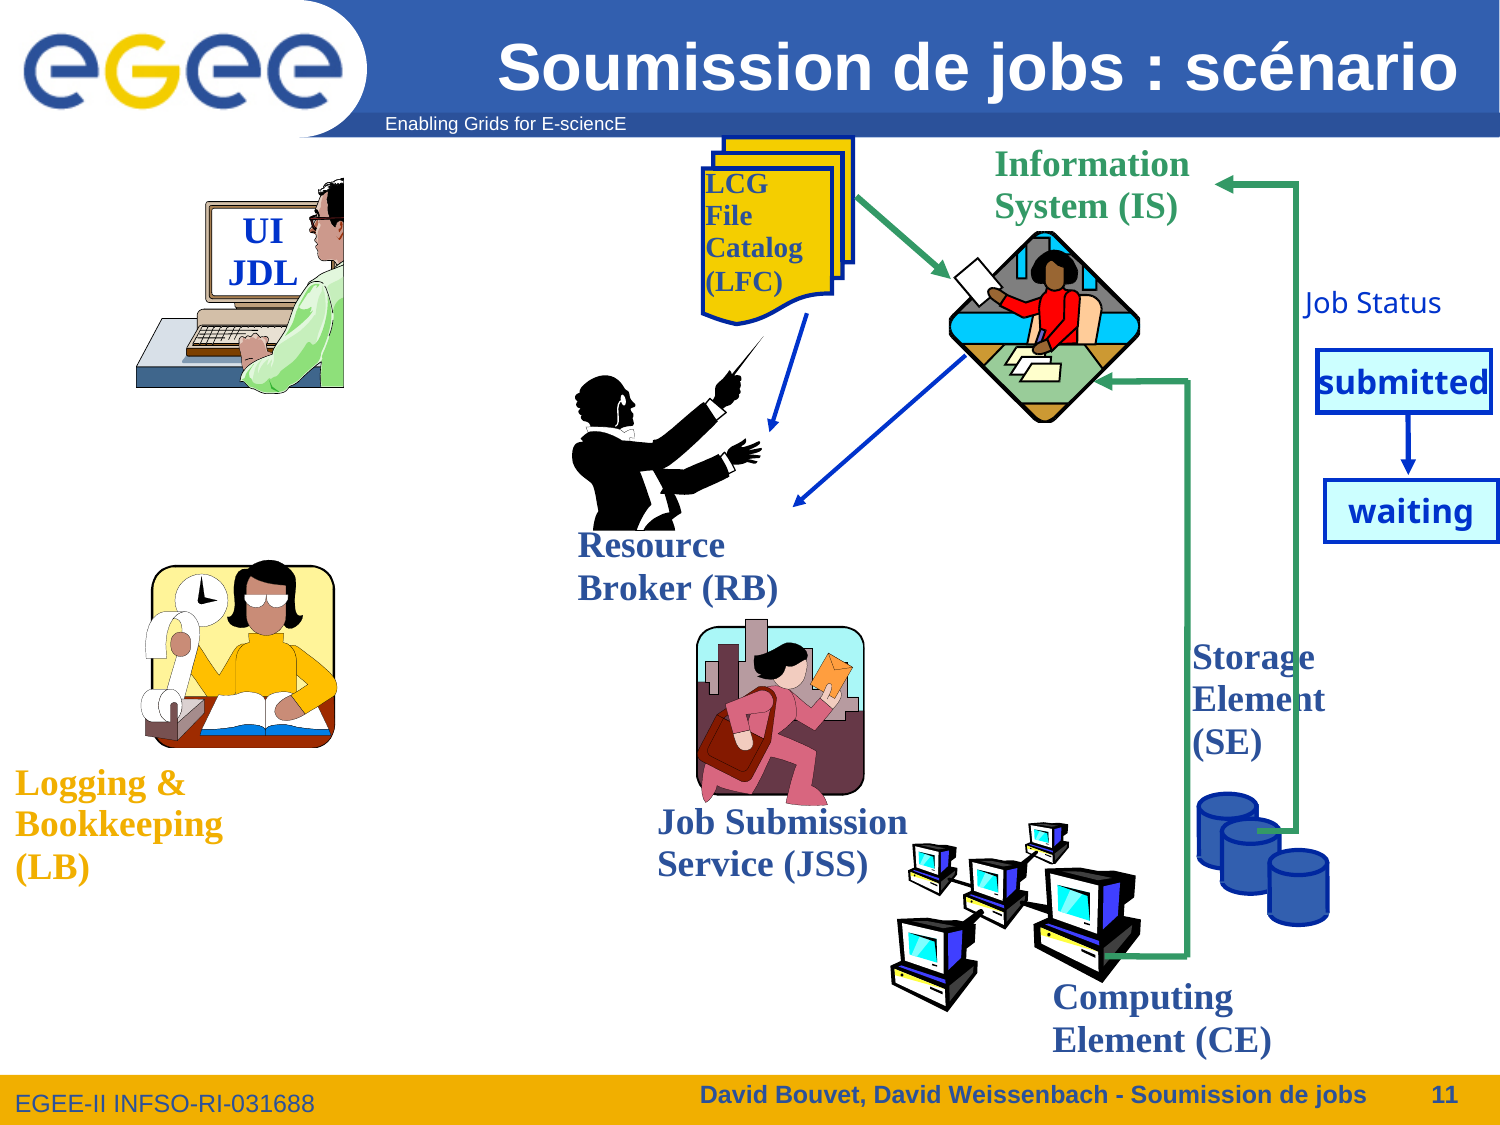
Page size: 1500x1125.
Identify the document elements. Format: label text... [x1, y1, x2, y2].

text_box Storage Element (SE)‏ [1299, 628, 1341, 771]
text_box Job Submission Service (JSS)‏ [642, 792, 923, 894]
chart [140, 556, 341, 748]
text_box LCG File Catalog (LFC)‏ [690, 159, 819, 307]
chart [571, 336, 764, 516]
text_box [1198, 793, 1328, 925]
text_box [713, 137, 853, 294]
picture [887, 818, 1141, 1019]
text_box Job Status [1299, 275, 1500, 331]
chart [696, 618, 865, 792]
chart [948, 231, 1141, 423]
title Soumission de jobs : scénario [369, 10, 1475, 124]
text_box Storage Element (SE)‏ [1177, 628, 1184, 771]
text_box Logging & Bookkeeping (LB)‏ [0, 753, 239, 896]
text_box [702, 307, 782, 325]
chart [136, 177, 344, 394]
picture [18, 30, 349, 112]
text_box Storage Element (SE)‏ [1191, 628, 1293, 771]
text_box Computing Element (CE)‏ [1037, 968, 1288, 1069]
text_box UI JDL [213, 202, 314, 302]
text_box waiting [1324, 479, 1498, 543]
text_box Information System (IS)‏ [979, 135, 1215, 236]
text_box submitted [1317, 350, 1491, 413]
text_box Resource Broker (RB)‏ [562, 516, 794, 617]
